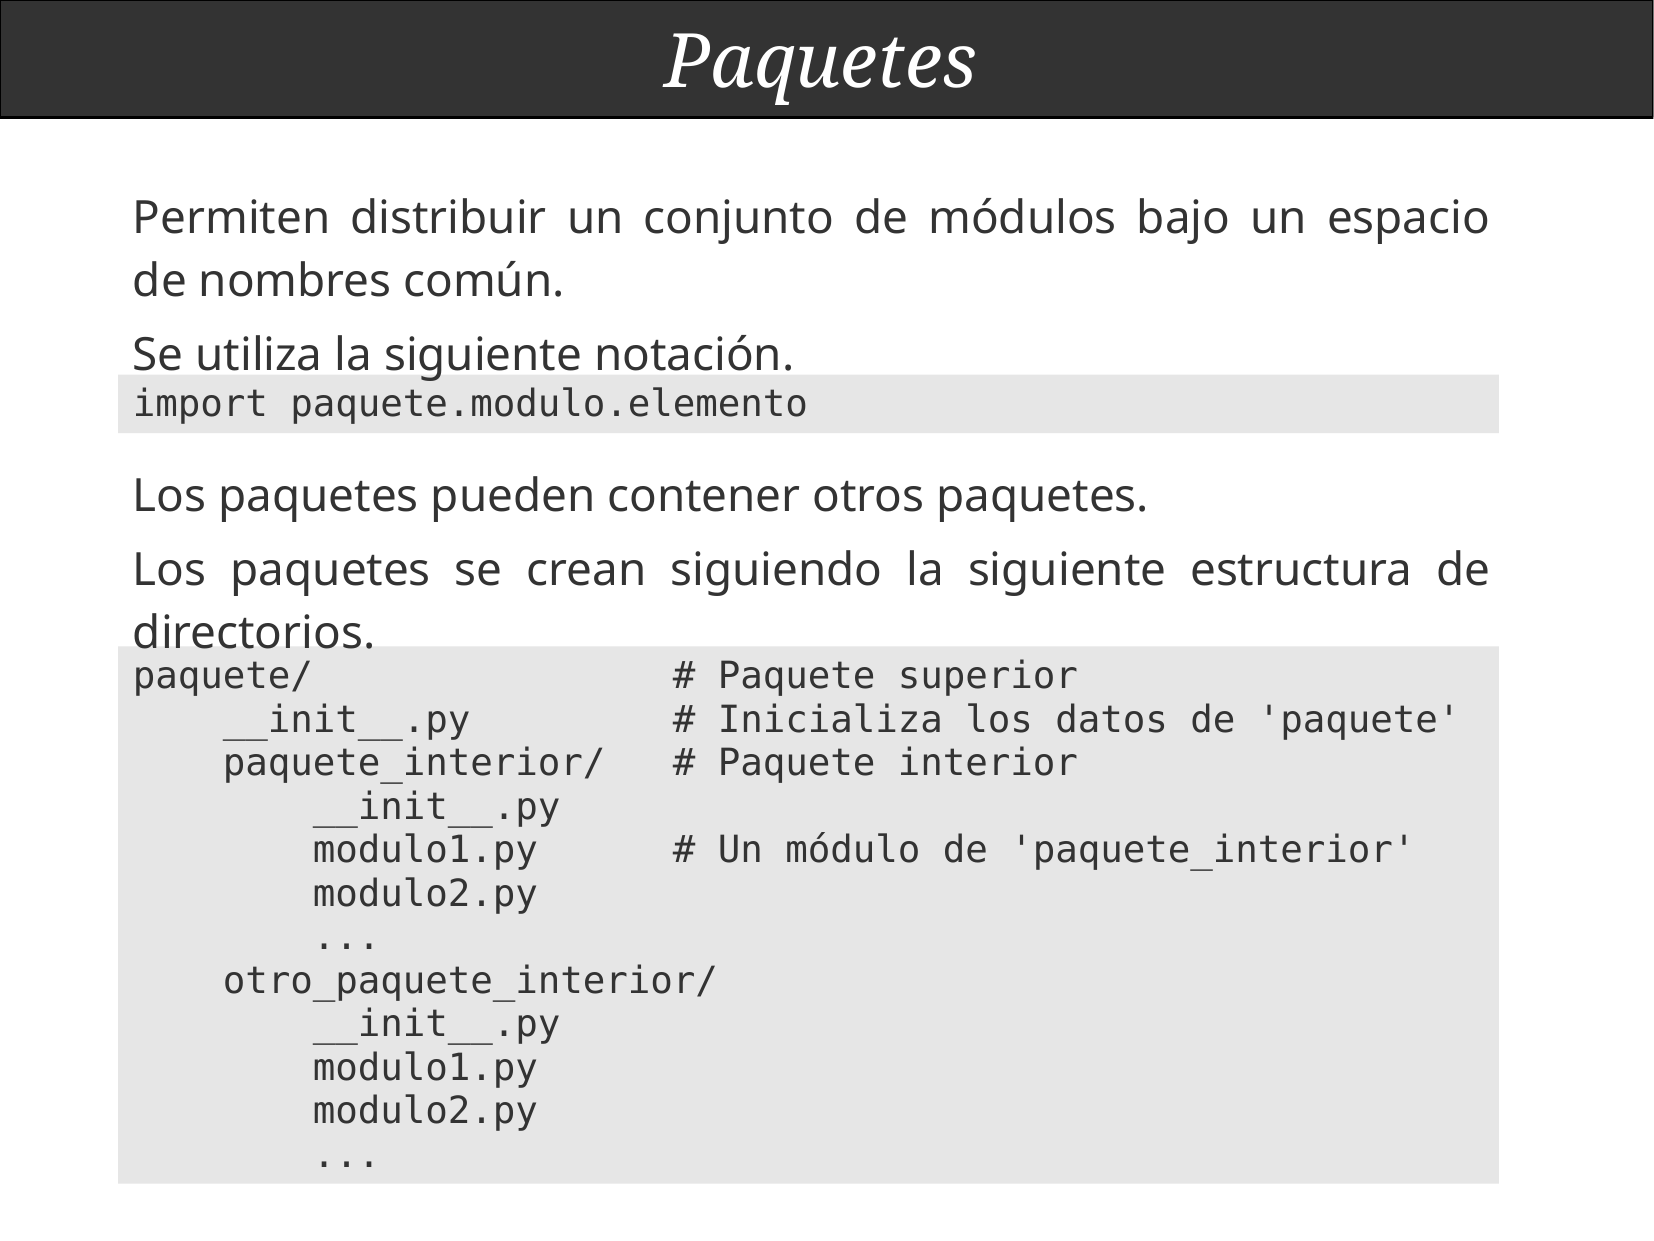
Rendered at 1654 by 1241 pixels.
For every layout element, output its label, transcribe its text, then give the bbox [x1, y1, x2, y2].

text_box import paquete.modulo.elemento [118, 374, 1499, 434]
text_box Permiten distribuir un conjunto de módulos bajo un espacio de nombres común. Se utiliza la siguiente notación. [118, 177, 1506, 364]
text_box Los paquetes pueden contener otros paquetes. Los paquetes se crean siguiendo la siguiente estructura de directorios. [118, 454, 1506, 642]
text_box paquete/ # Paquete superior __init__.py # Inicializa los datos de 'paquete' paquete_interior/ # Paquete interior __init__.py modulo1.py # Un módulo de 'paquete_interior' modulo2.py ... otro_paquete_interior/ __init__.py modulo1.py modulo2.py ... [118, 646, 1499, 1184]
text_box Paquetes [0, 0, 1654, 101]
